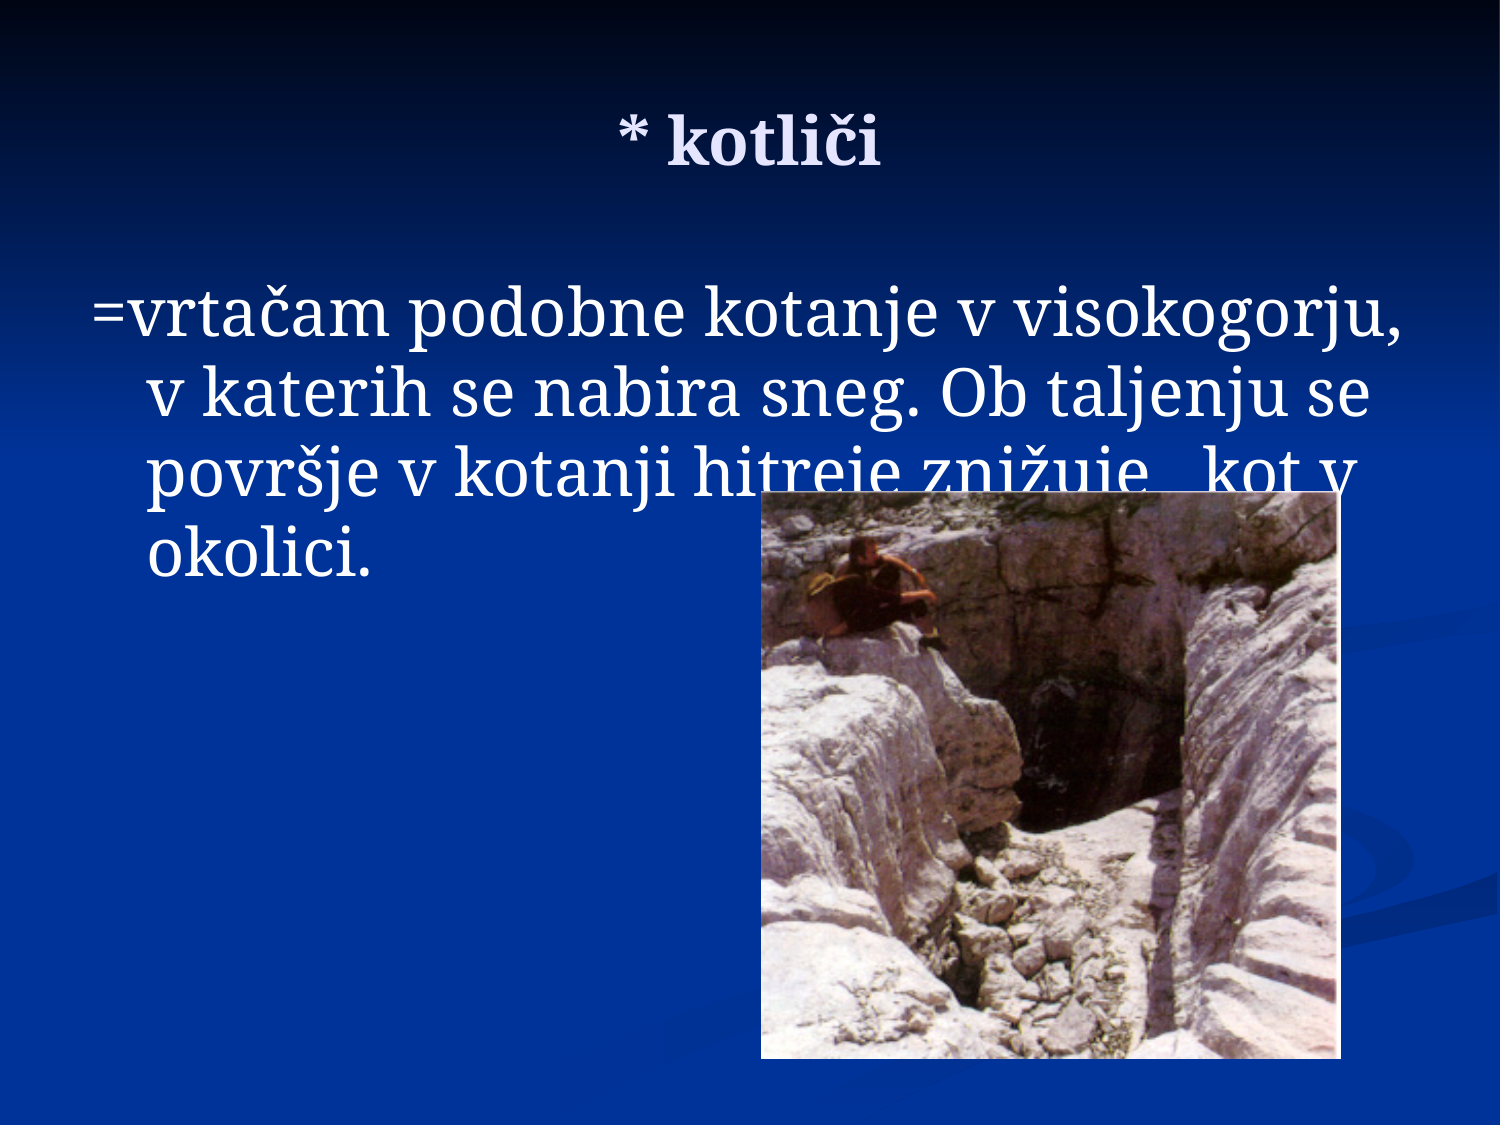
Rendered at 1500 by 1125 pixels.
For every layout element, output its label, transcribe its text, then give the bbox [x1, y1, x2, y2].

list =vrtačam podobne kotanje v visokogorju, v katerih se nabira sneg. Ob taljenju se površje v kotanji hitreje znižuje kot v okolici. [75, 262, 1425, 1005]
title * kotliči [75, 45, 1425, 233]
picture [761, 491, 1341, 1059]
